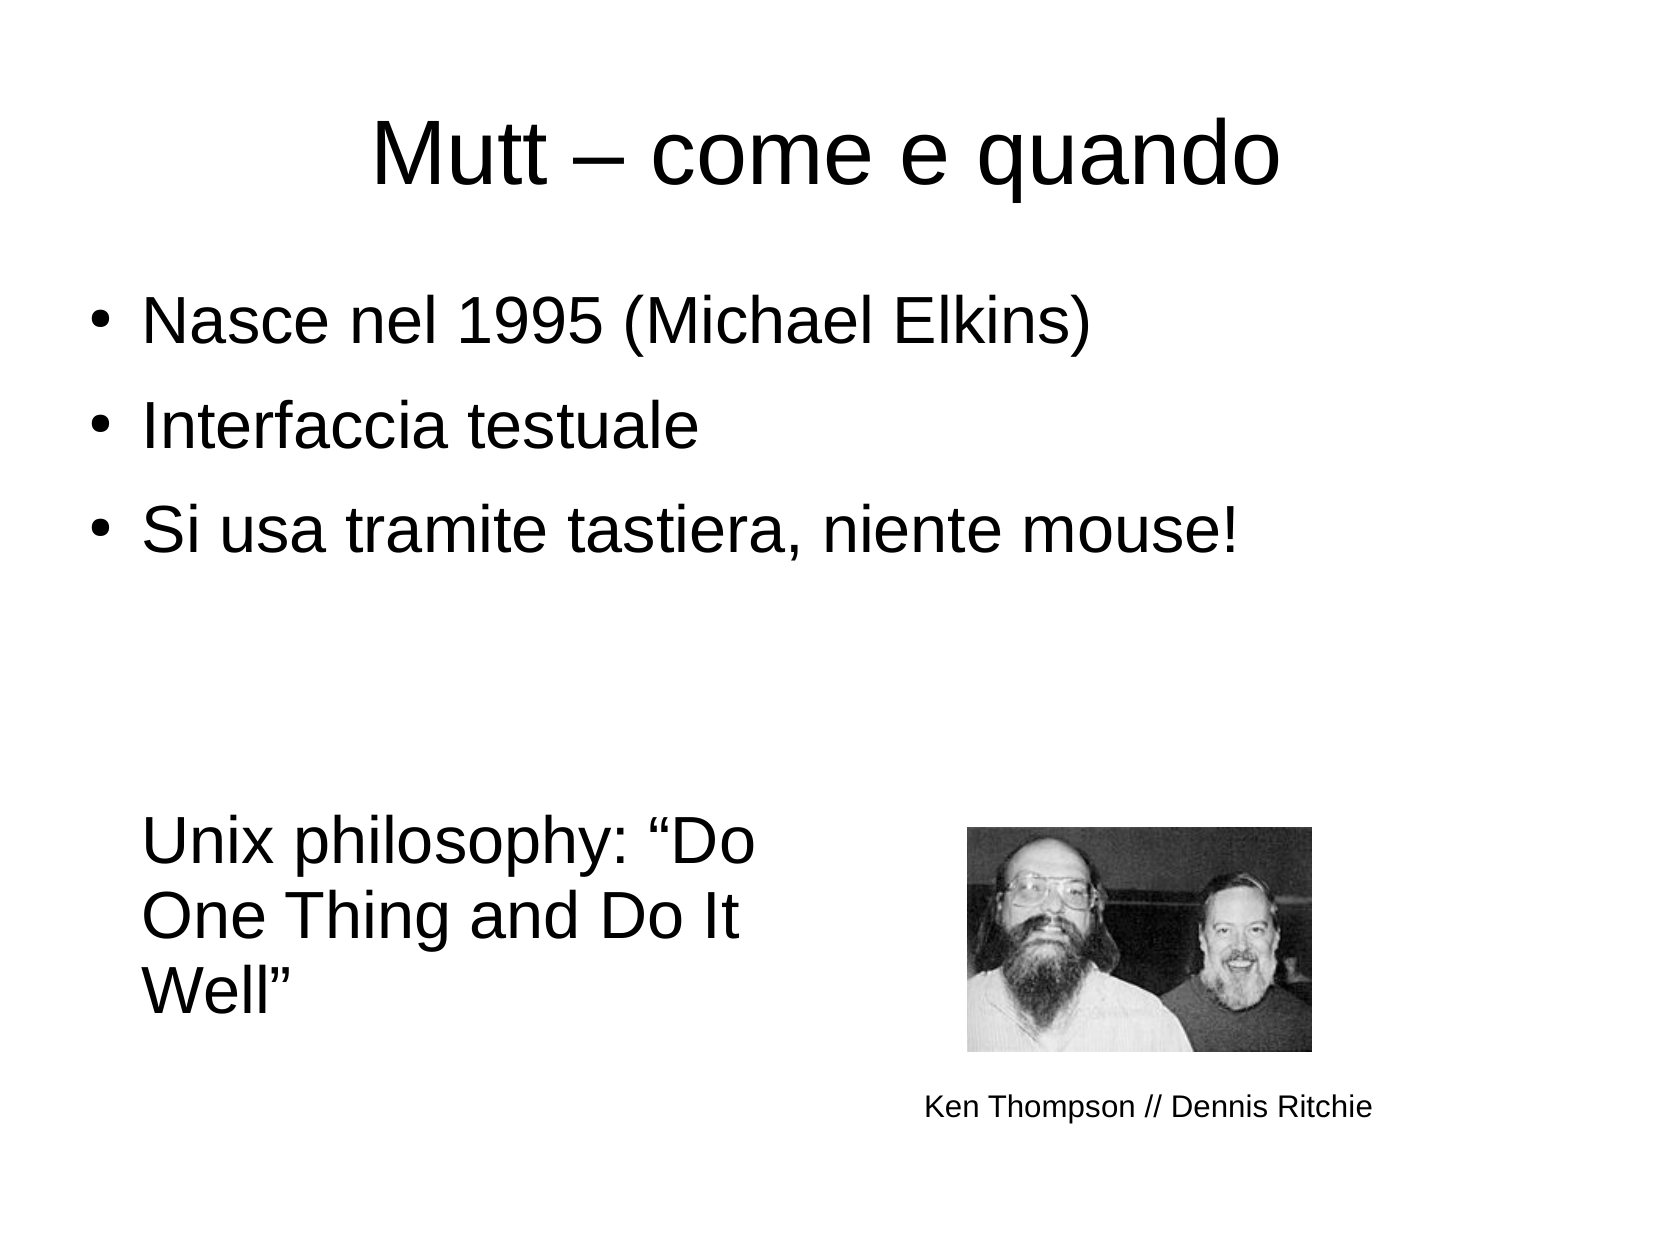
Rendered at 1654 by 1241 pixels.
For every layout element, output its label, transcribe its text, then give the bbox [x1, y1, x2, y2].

title Mutt – come e quando [82, 49, 1571, 257]
text_box Ken Thompson // Dennis Ritchie [909, 1082, 1583, 1182]
picture [967, 827, 1312, 1052]
list Nasce nel 1995 (Michael Elkins) Interfaccia testuale Si usa tramite tastiera, niente mouse! [70, 283, 1560, 832]
list Unix philosophy: “Do One Thing and Do It Well” [70, 803, 863, 1087]
